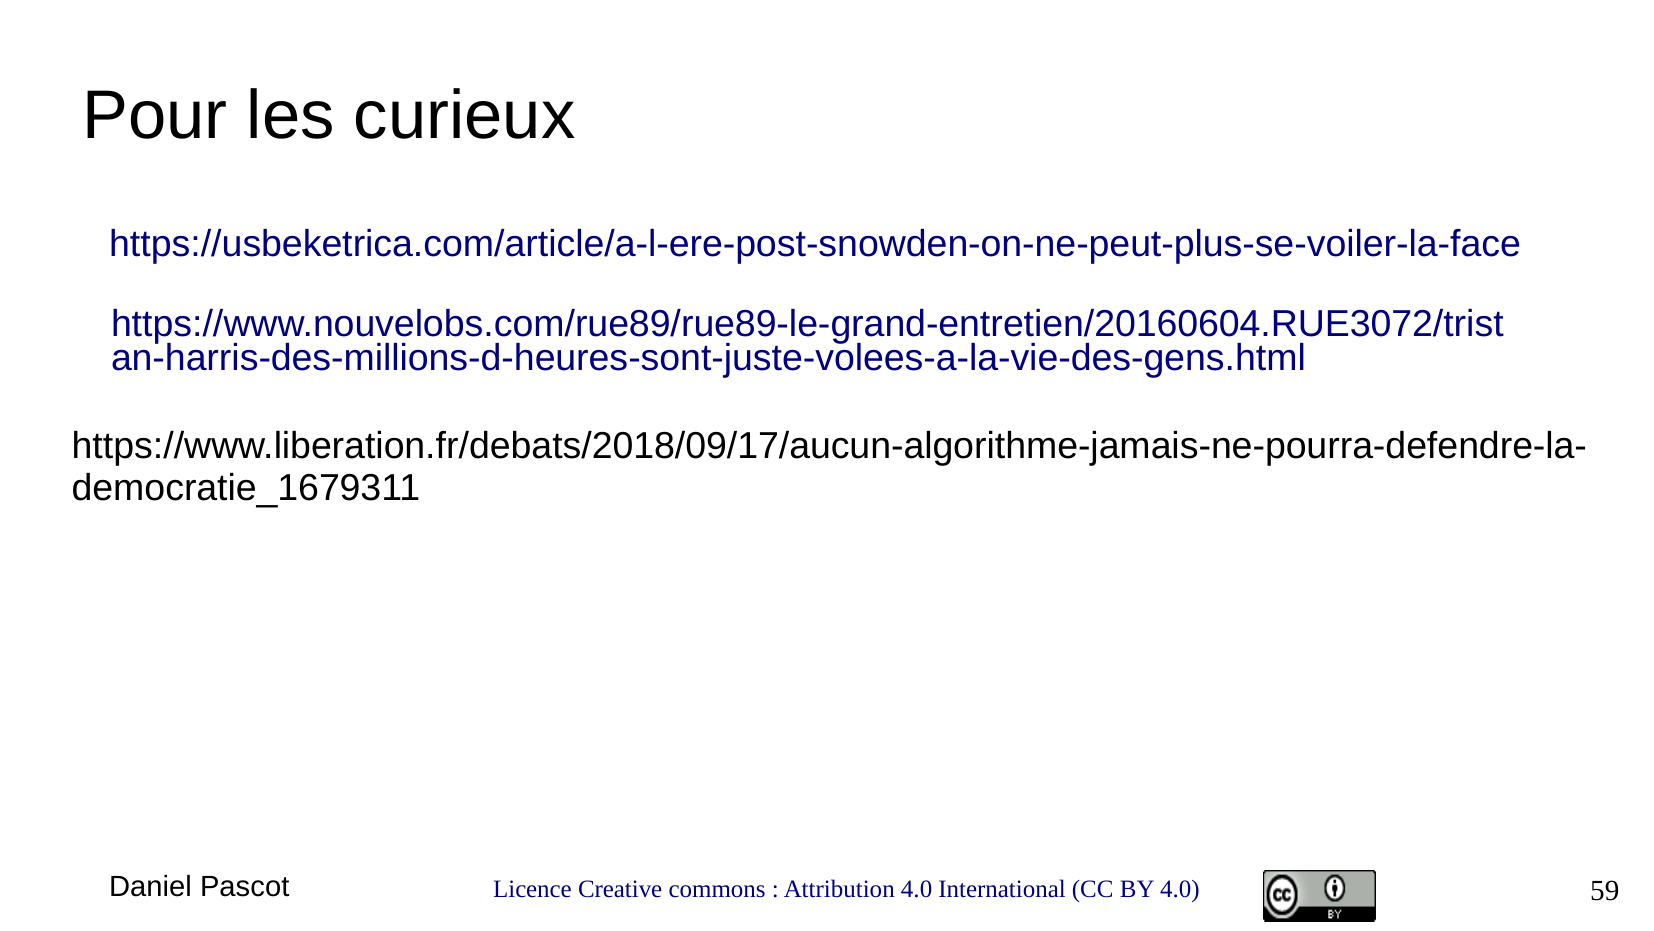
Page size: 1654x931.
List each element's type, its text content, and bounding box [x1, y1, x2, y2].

title Pour les curieux [82, 37, 1571, 193]
text_box https://www.nouvelobs.com/rue89/rue89-le-grand-entretien/20160604.RUE3072/tristan-harris-des-millions-d-heures-sont-juste-volees-a-la-vie-des-gens.html [96, 295, 1536, 417]
text_box https://usbeketrica.com/article/a-l-ere-post-snowden-on-ne-peut-plus-se-voiler-la-face [94, 214, 1537, 272]
picture [1263, 870, 1376, 922]
text_box https://www.liberation.fr/debats/2018/09/17/aucun-algorithme-jamais-ne-pourra-defendre-la-democratie_1679311 [56, 417, 1603, 517]
